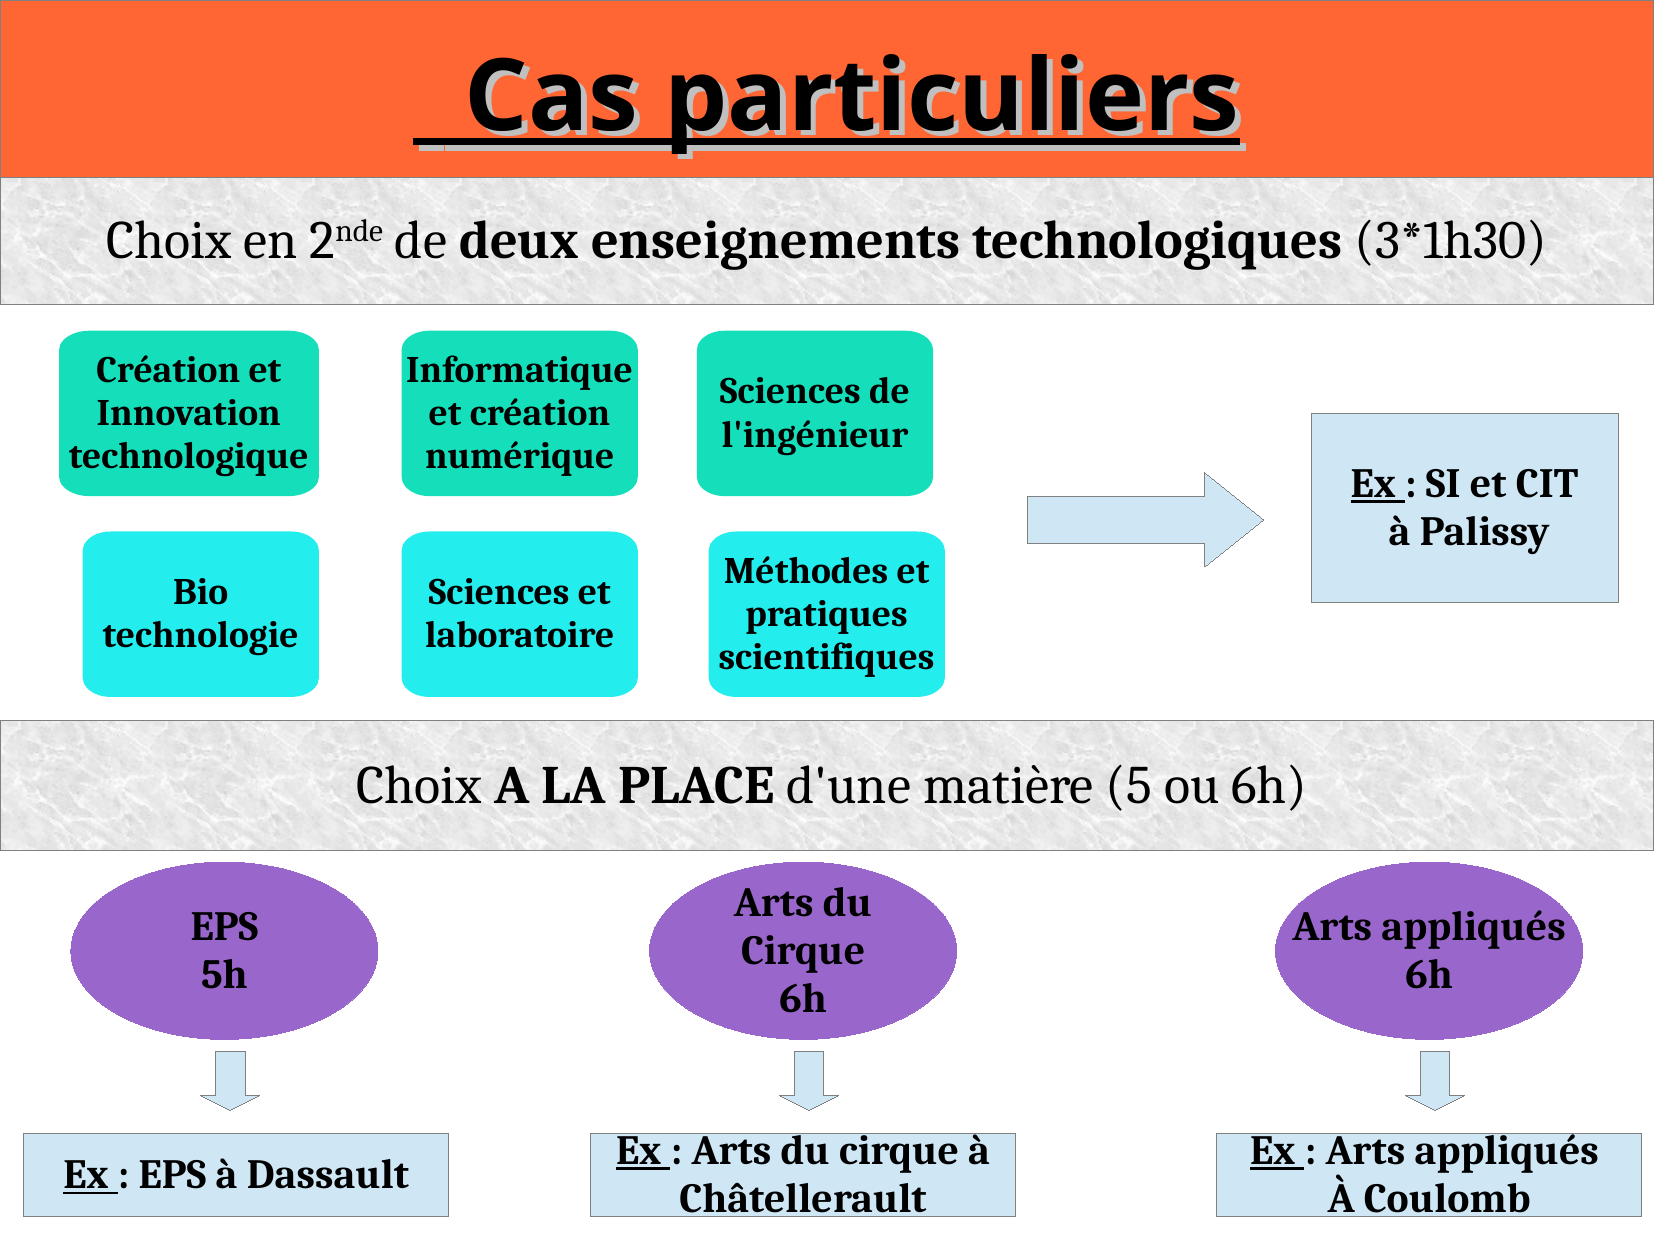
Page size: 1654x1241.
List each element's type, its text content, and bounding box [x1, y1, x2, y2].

text_box Ex : EPS à Dassault [23, 1133, 449, 1217]
text_box Ex : SI et CIT à Palissy [1311, 413, 1619, 603]
text_box Choix en 2nde de deux enseignements technologiques (3*1h30) [0, 177, 1654, 305]
text_box Arts appliqués 6h [1275, 862, 1583, 1040]
text_box Méthodes et pratiques scientifiques [708, 531, 945, 697]
text_box [0, 0, 1654, 177]
text_box Choix A LA PLACE d'une matière (5 ou 6h) [0, 720, 1654, 851]
title Cas particuliers [82, 5, 1571, 177]
text_box Sciences de l'ingénieur [696, 330, 934, 497]
text_box Création et Innovation technologique [59, 330, 319, 497]
text_box Ex : Arts appliqués À Coulomb [1216, 1133, 1642, 1217]
text_box Arts du Cirque 6h [649, 862, 957, 1040]
text_box [779, 1051, 839, 1111]
text_box Informatique et création numérique [401, 330, 638, 497]
text_box Sciences et laboratoire [401, 531, 638, 697]
text_box [200, 1051, 260, 1111]
text_box Bio technologie [82, 531, 319, 697]
text_box [1405, 1051, 1465, 1111]
text_box [1027, 472, 1264, 567]
text_box EPS 5h [70, 862, 378, 1040]
text_box Ex : Arts du cirque à Châtellerault [590, 1133, 1016, 1217]
